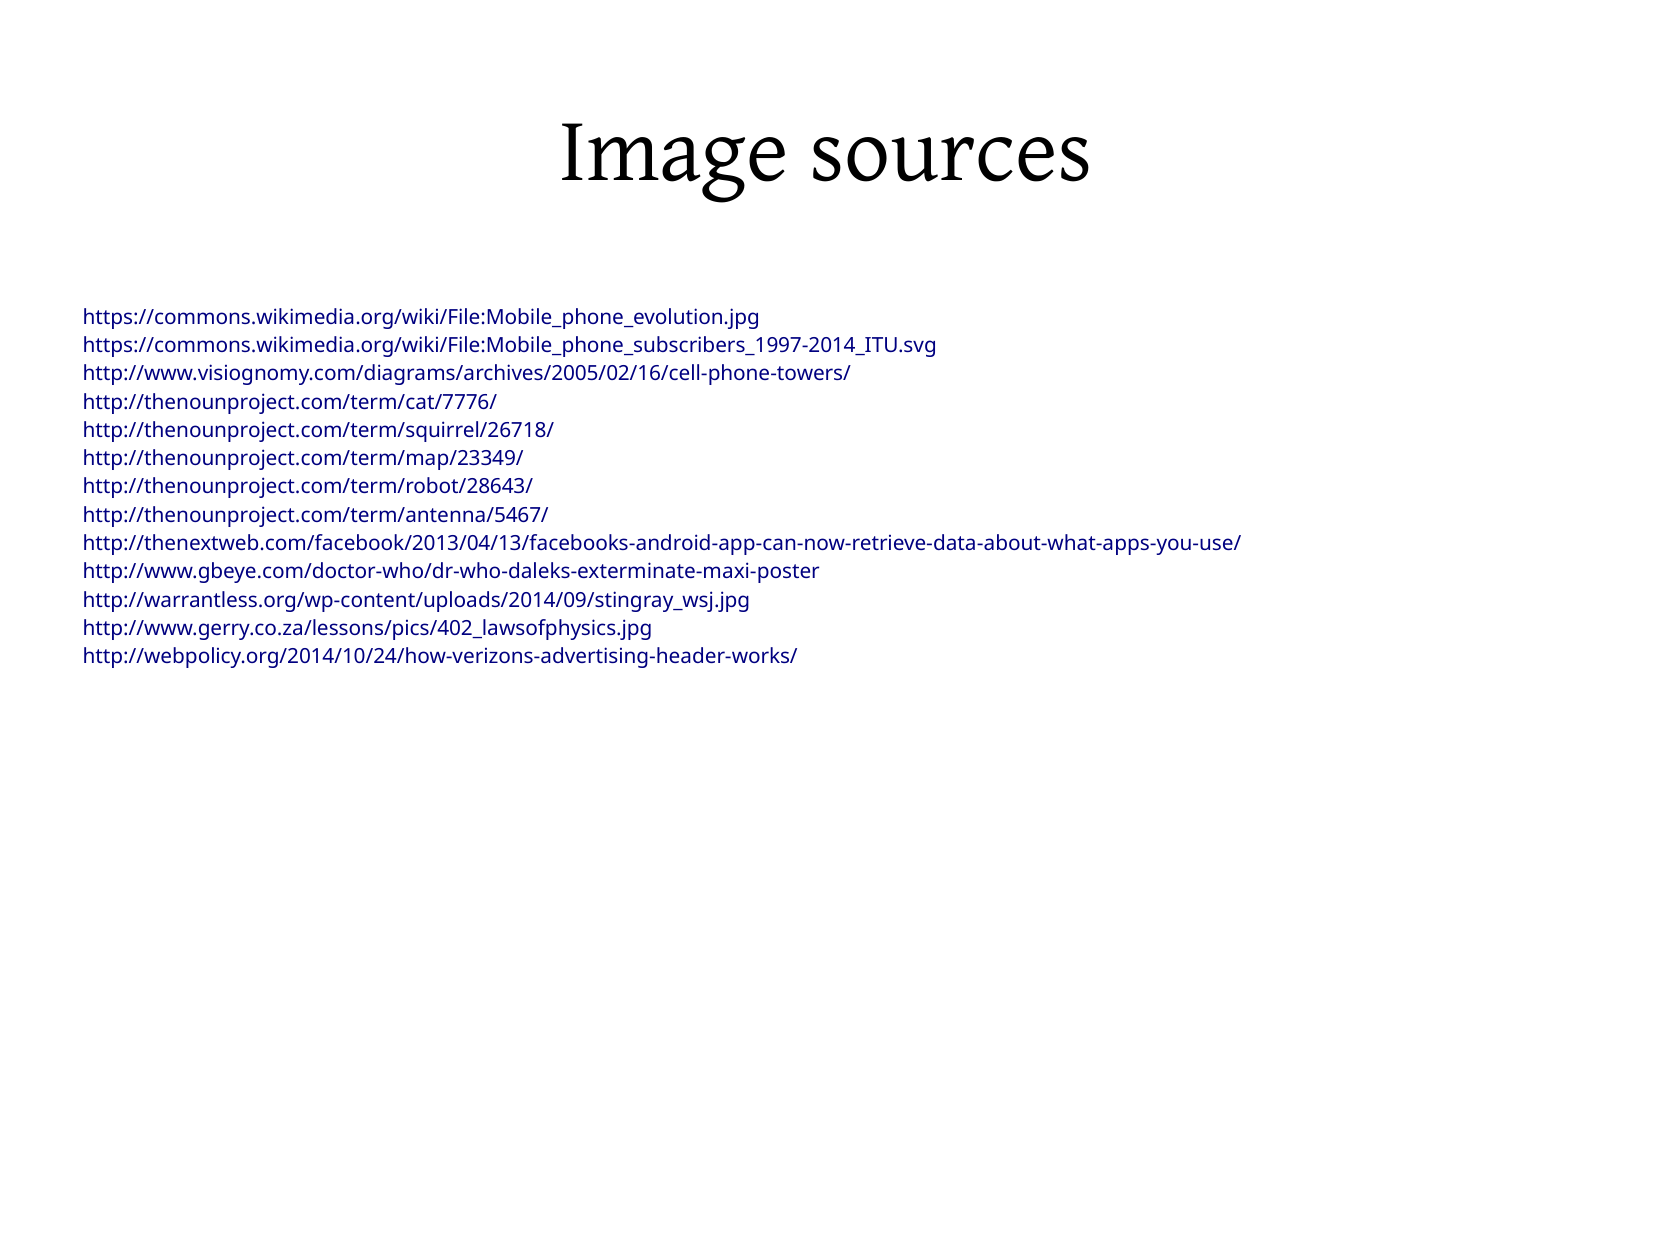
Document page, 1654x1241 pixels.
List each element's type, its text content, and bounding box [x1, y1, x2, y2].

title Image sources [82, 49, 1571, 257]
list https://commons.wikimedia.org/wiki/File:Mobile_phone_evolution.jpg https://commons.wikimedia.org/wiki/File:Mobile_phone_subscribers_1997-2014_ITU.svg http://www.visiognomy.com/diagrams/archives/2005/02/16/cell-phone-towers/ http://thenounproject.com/term/cat/7776/ http://thenounproject.com/term/squirrel/26718/ http://thenounproject.com/term/map/23349/ http://thenounproject.com/term/robot/28643/ http://thenounproject.com/term/antenna/5467/ http://thenextweb.com/facebook/2013/04/13/facebooks-android-app-can-now-retrieve-data-about-what-apps-you-use/ http://www.gbeye.com/doctor-who/dr-who-daleks-exterminate-maxi-poster http://warrantless.org/wp-content/uploads/2014/09/stingray_wsj.jpg http://www.gerry.co.za/lessons/pics/402_lawsofphysics.jpg http://webpolicy.org/2014/10/24/how-verizons-advertising-header-works/ [82, 302, 1571, 1022]
